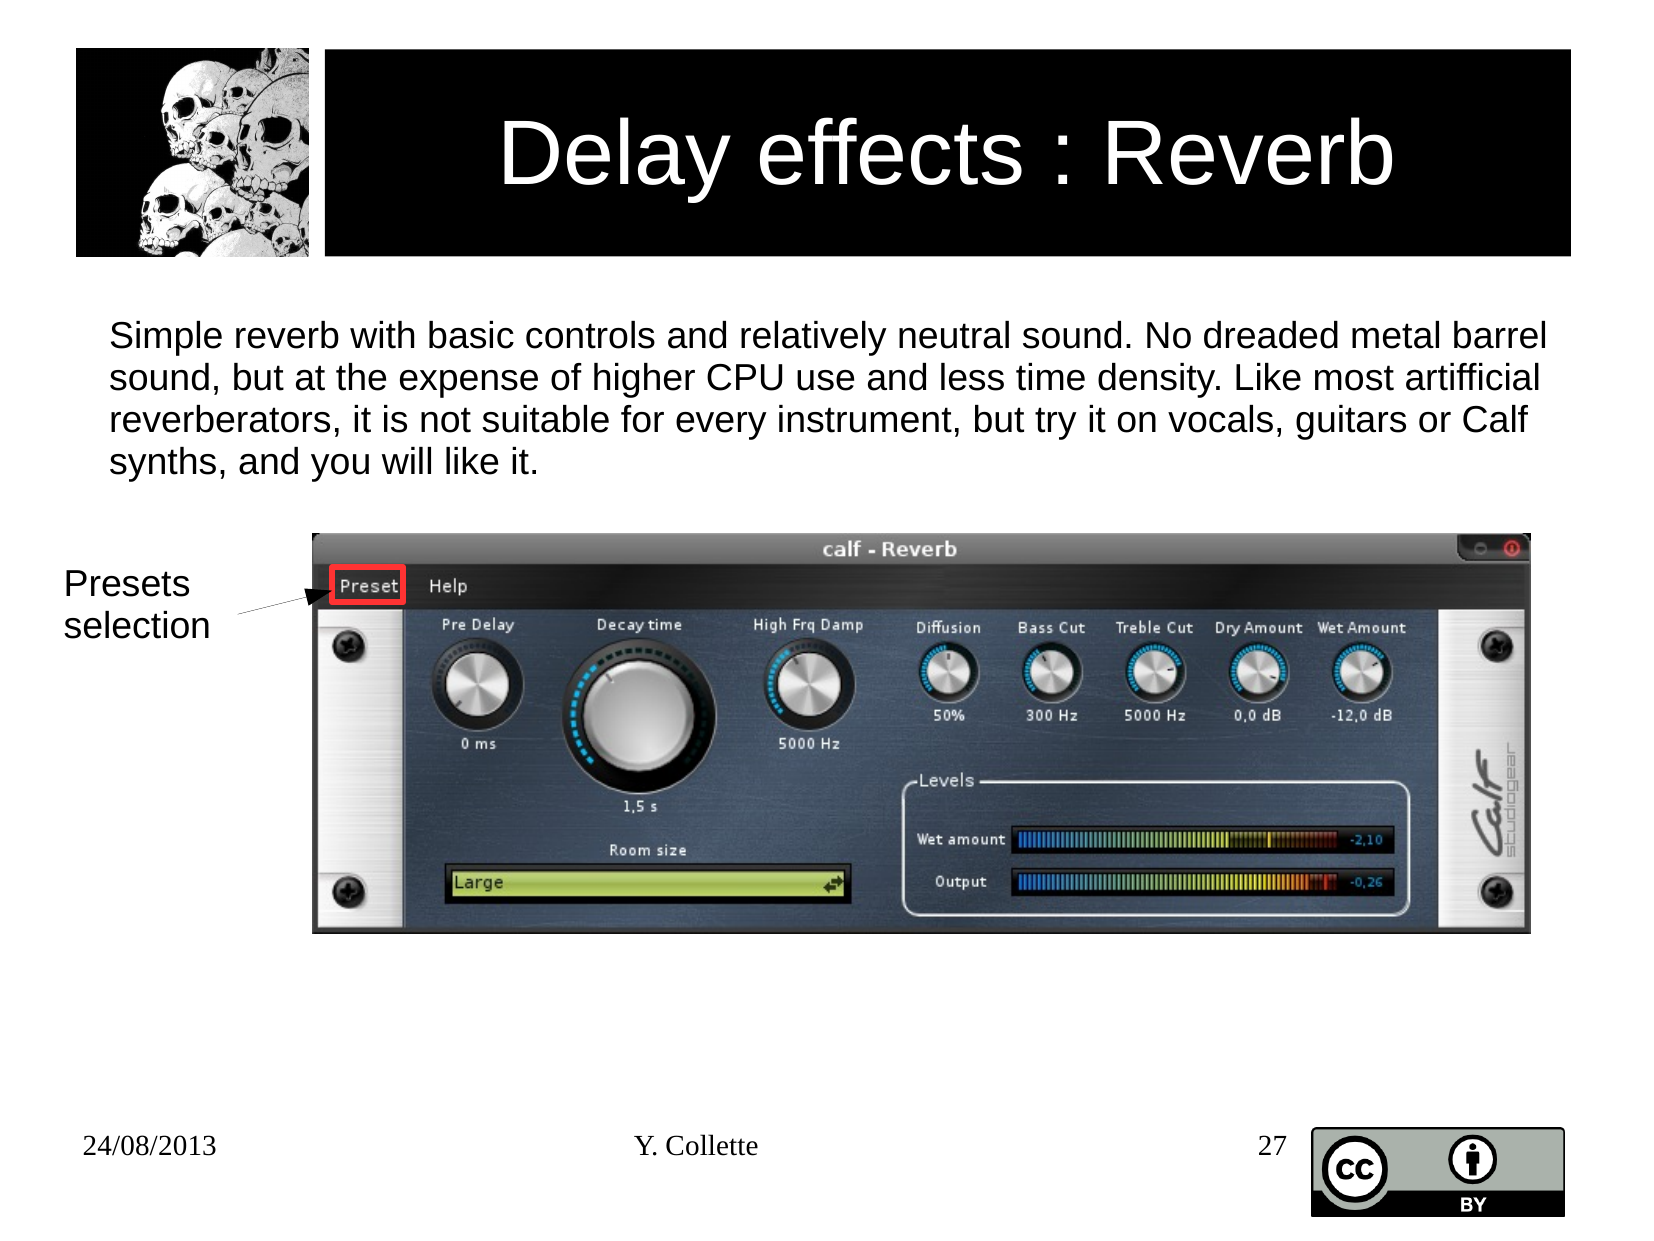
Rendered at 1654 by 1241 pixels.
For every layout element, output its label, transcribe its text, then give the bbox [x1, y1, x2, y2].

picture [312, 533, 1531, 934]
picture [335, 570, 400, 599]
picture [76, 48, 309, 257]
text_box Simple reverb with basic controls and relatively neutral sound. No dreaded metal barrel sound, but at the expense of higher CPU use and less time density. Like most artifficial reverberators, it is not suitable for every instrument, but try it on vocals, guitars or Calf synths, and you will like it. [94, 307, 1571, 490]
text_box Presets selection [48, 555, 238, 654]
picture [1311, 1127, 1565, 1217]
title Delay effects : Reverb [324, 49, 1571, 257]
